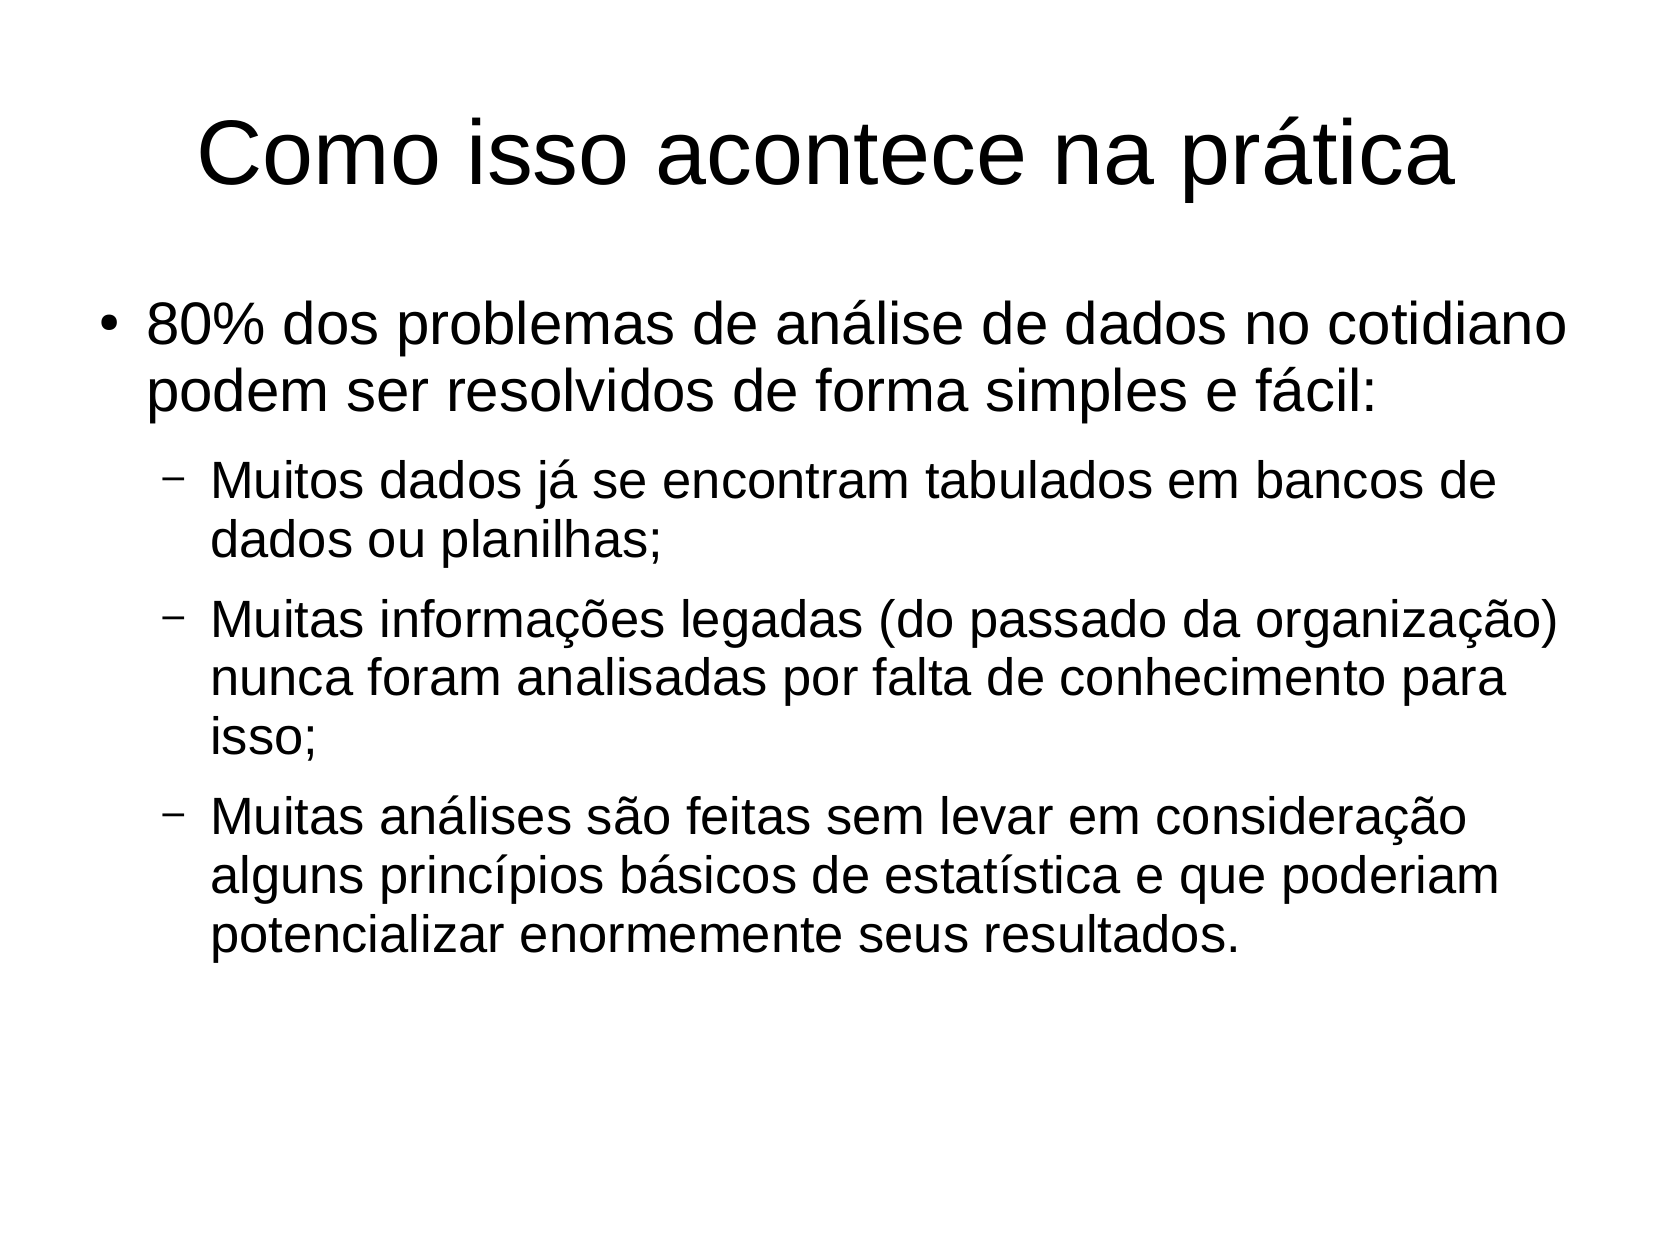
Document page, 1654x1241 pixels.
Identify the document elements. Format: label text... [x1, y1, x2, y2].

title Como isso acontece na prática [82, 49, 1571, 257]
list 80% dos problemas de análise de dados no cotidiano podem ser resolvidos de forma simples e fácil: Muitos dados já se encontram tabulados em bancos de dados ou planilhas; Muitas informações legadas (do passado da organização) nunca foram analisadas por falta de conhecimento para isso; Muitas análises são feitas sem levar em consideração alguns princípios básicos de estatística e que poderiam potencializar enormemente seus resultados. [82, 290, 1571, 1010]
